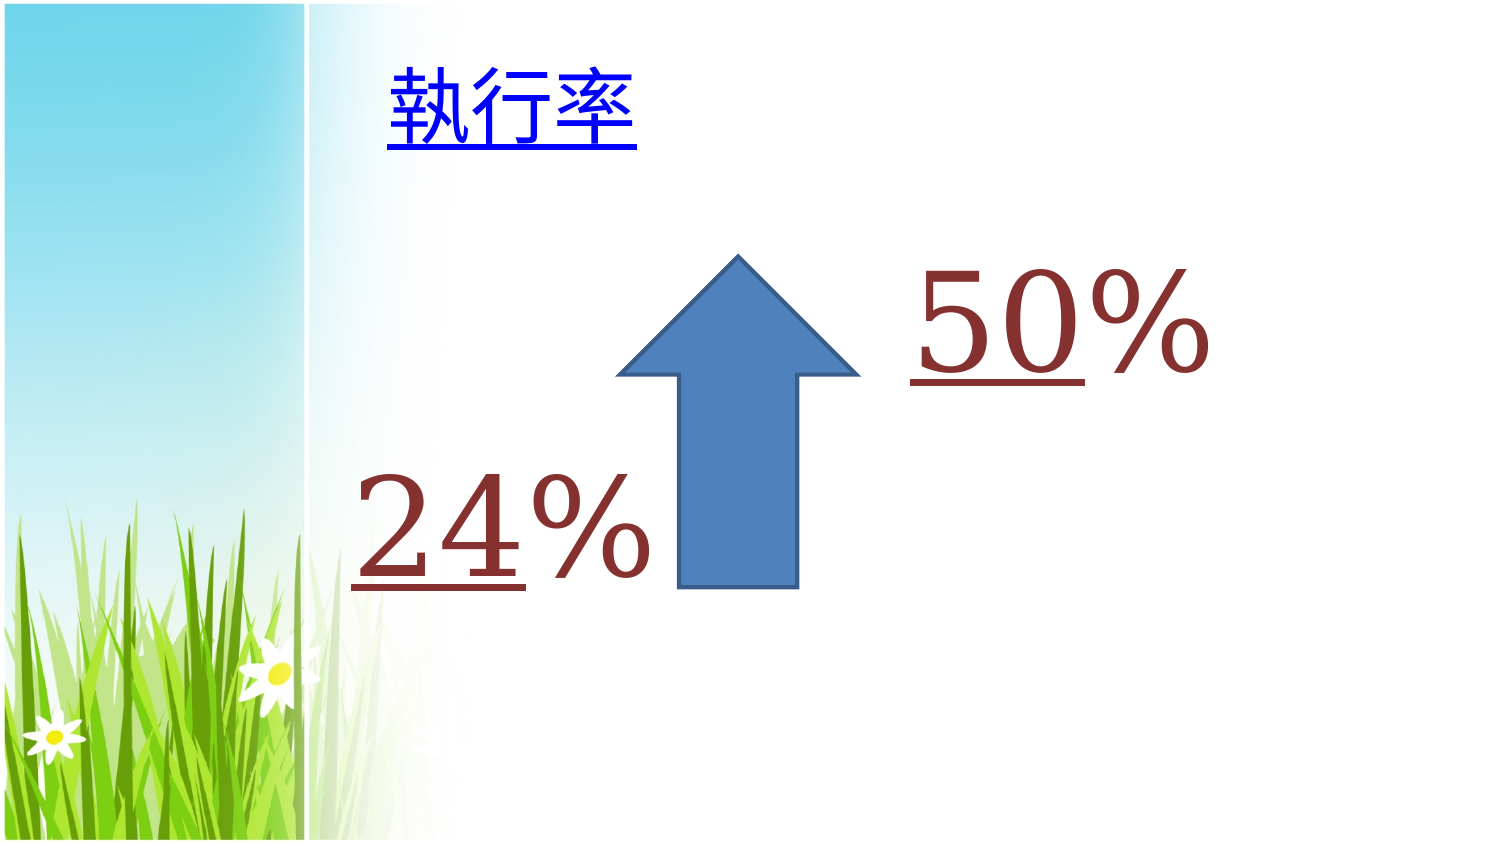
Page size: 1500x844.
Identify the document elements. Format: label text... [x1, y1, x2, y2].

text_box [620, 256, 857, 588]
list 50% 24% [336, 196, 1258, 754]
picture [0, 0, 1500, 844]
title 執行率 [372, 33, 1425, 175]
